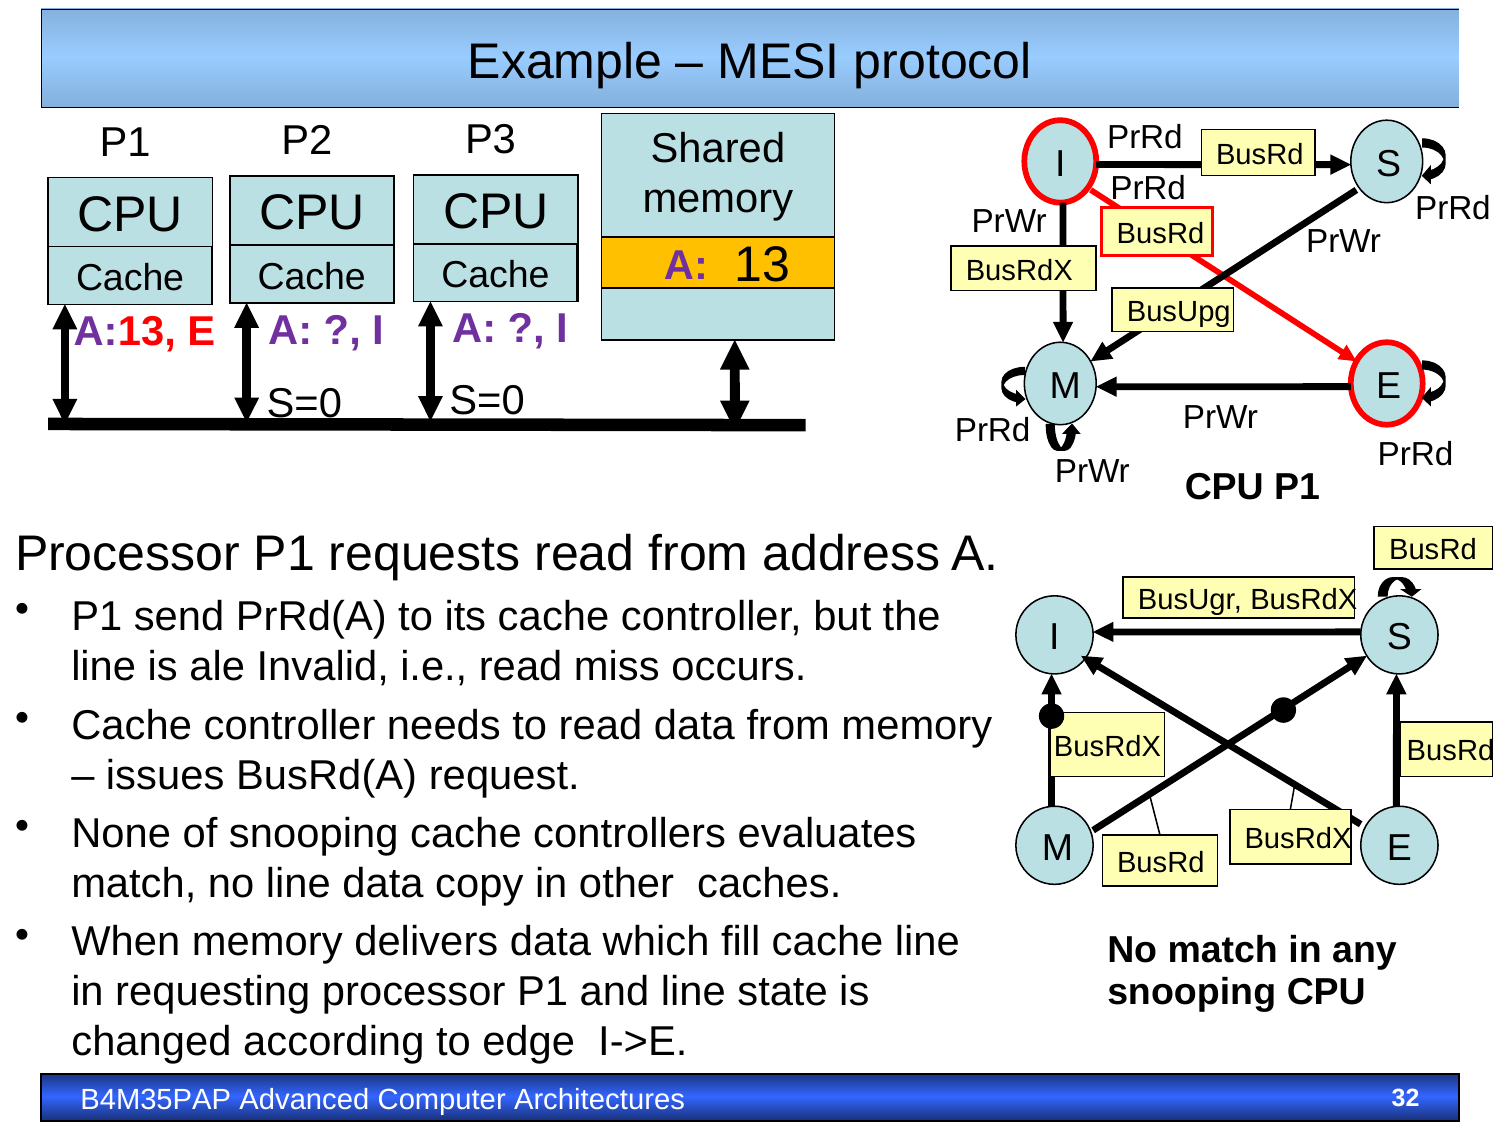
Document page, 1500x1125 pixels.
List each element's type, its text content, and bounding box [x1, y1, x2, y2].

text_box BusRd [1102, 834, 1218, 886]
text_box Shared memory [601, 289, 835, 340]
text_box BusUgr, BusRdX [1123, 577, 1355, 618]
text_box CPU [48, 177, 213, 296]
text_box I [1024, 120, 1058, 191]
text_box BusRd [1244, 129, 1315, 176]
text_box 13 [705, 223, 805, 299]
text_box PrRd [1359, 424, 1472, 480]
text_box BusRdX [950, 246, 1097, 291]
text_box E [1350, 342, 1423, 424]
text_box PrRd [1058, 159, 1248, 214]
text_box PrWr [956, 191, 1062, 247]
text_box PrRd [1054, 108, 1244, 163]
text_box S=0 [434, 365, 540, 431]
text_box Processor P1 requests read from address A. P1 send PrRd(A) to its cache controller, but the line is ale Invalid, i.e., read miss occurs. Cache controller needs to read data from memory – issues BusRd(A) request. None of snooping cache controllers evaluates match, no line data copy in other caches. When memory delivers data which fill cache line in requesting processor P1 and line state is changed according to edge I->E. [0, 513, 1015, 1005]
text_box I [1015, 595, 1094, 674]
text_box [1422, 139, 1445, 178]
text_box BusRdX [1229, 809, 1351, 864]
text_box P3 [449, 108, 532, 170]
text_box M [1024, 342, 1097, 425]
text_box E [1360, 806, 1439, 885]
text_box [1039, 704, 1064, 729]
text_box Cache [48, 246, 212, 305]
text_box Cache [229, 245, 394, 303]
text_box P1 [83, 108, 167, 172]
text_box CPU [229, 176, 395, 295]
text_box PrWr [950, 441, 1234, 542]
text_box BusRd [1101, 214, 1213, 256]
text_box PrWr [1291, 211, 1423, 312]
text_box CPU P1 [1170, 457, 1355, 515]
text_box P2 [265, 108, 349, 171]
text_box [601, 237, 638, 289]
text_box Shared memory [601, 113, 835, 237]
text_box S [1350, 120, 1423, 203]
text_box Cache [413, 243, 578, 302]
text_box [805, 237, 835, 289]
text_box BusRd [1373, 526, 1493, 570]
text_box A: ?, I [253, 295, 399, 361]
text_box PrRd [933, 400, 1046, 456]
text_box [1422, 361, 1445, 405]
text_box A: [638, 230, 724, 296]
text_box [1046, 424, 1079, 451]
text_box BusUpg [1112, 287, 1234, 332]
text_box S=0 [251, 368, 357, 434]
text_box PrWr [1151, 387, 1290, 488]
text_box A:13, E [58, 296, 230, 362]
title Example – MESI protocol [41, 8, 1459, 108]
text_box CPU [413, 174, 578, 243]
text_box S [1360, 595, 1439, 674]
text_box No match in any snooping CPU [1092, 921, 1418, 1021]
text_box [1271, 698, 1296, 723]
text_box M [1015, 806, 1094, 885]
text_box PrRd [1400, 178, 1500, 234]
text_box A: ?, I [437, 293, 583, 359]
text_box [1378, 577, 1420, 596]
text_box [1002, 367, 1025, 400]
text_box BusRdX [1050, 712, 1165, 777]
text_box BusRd [1400, 722, 1493, 777]
